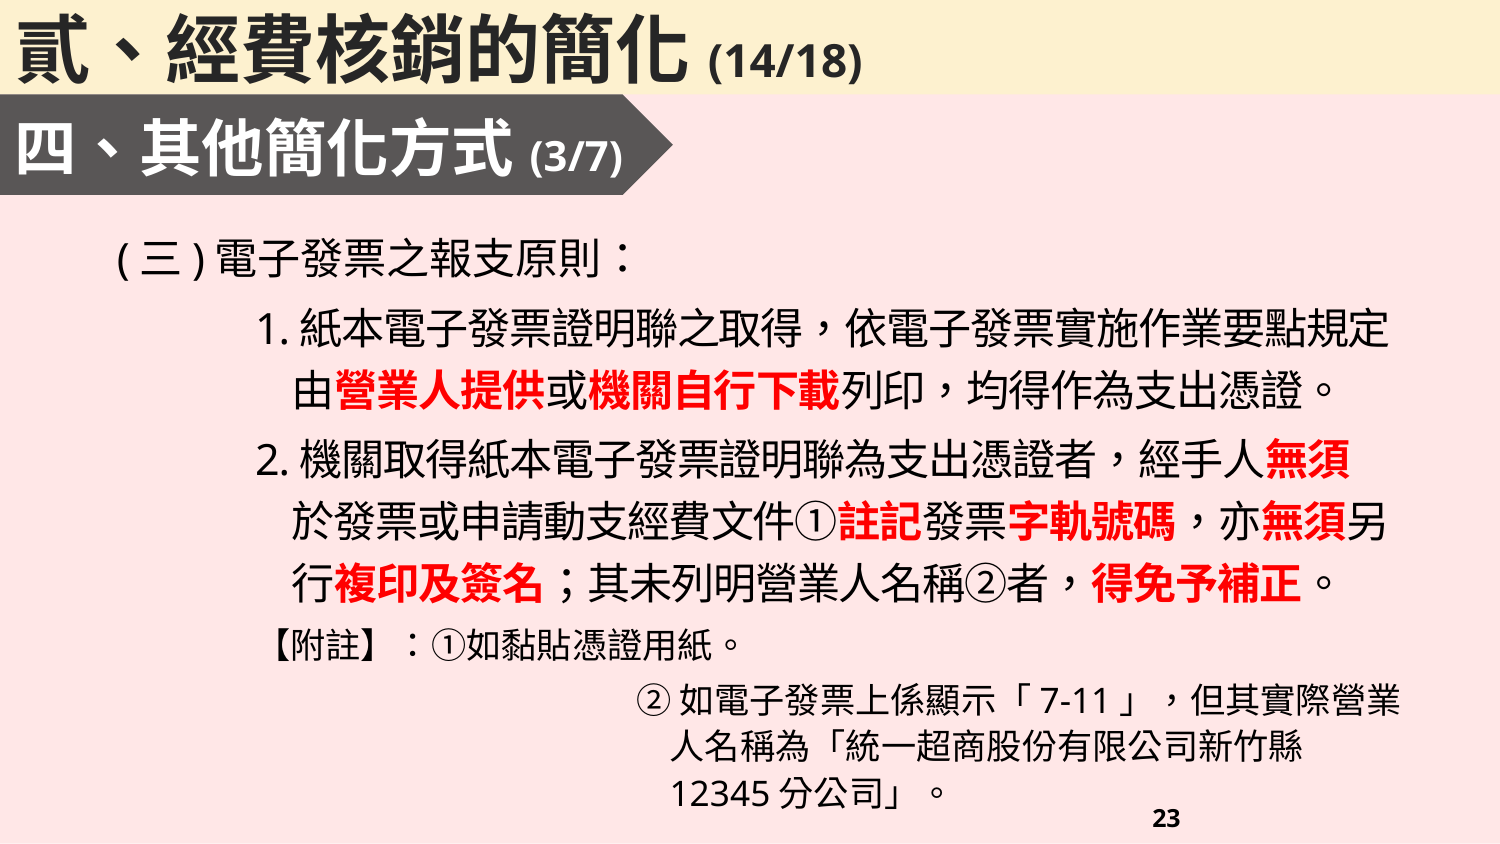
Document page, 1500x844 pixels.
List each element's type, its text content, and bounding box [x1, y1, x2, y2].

list (三)電子發票之報支原則： 1.紙本電子發票證明聯之取得，依電子發票實施作業要點規定 由營業人提供或機關自行下載列印，均得作為支出憑證。 2.機關取得紙本電子發票證明聯為支出憑證者，經手人無須 於發票或申請動支經費文件①註記發票字軌號碼，亦無須另 行複印及簽名；其未列明營業人名稱②者，得免予補正。 【附註】：①如黏貼憑證用紙。 ②如電子發票上係顯示「7-11」，但其實際營業人名稱為「統一超商股份有限公司新竹縣12345分公司」。 [101, 213, 1421, 828]
text_box 22 [1137, 671, 1498, 844]
text_box 貳、經費核銷的簡化(14/18) [0, 0, 1500, 95]
text_box 四、其他簡化方式(3/7) [0, 97, 648, 195]
text_box [0, 94, 1500, 844]
